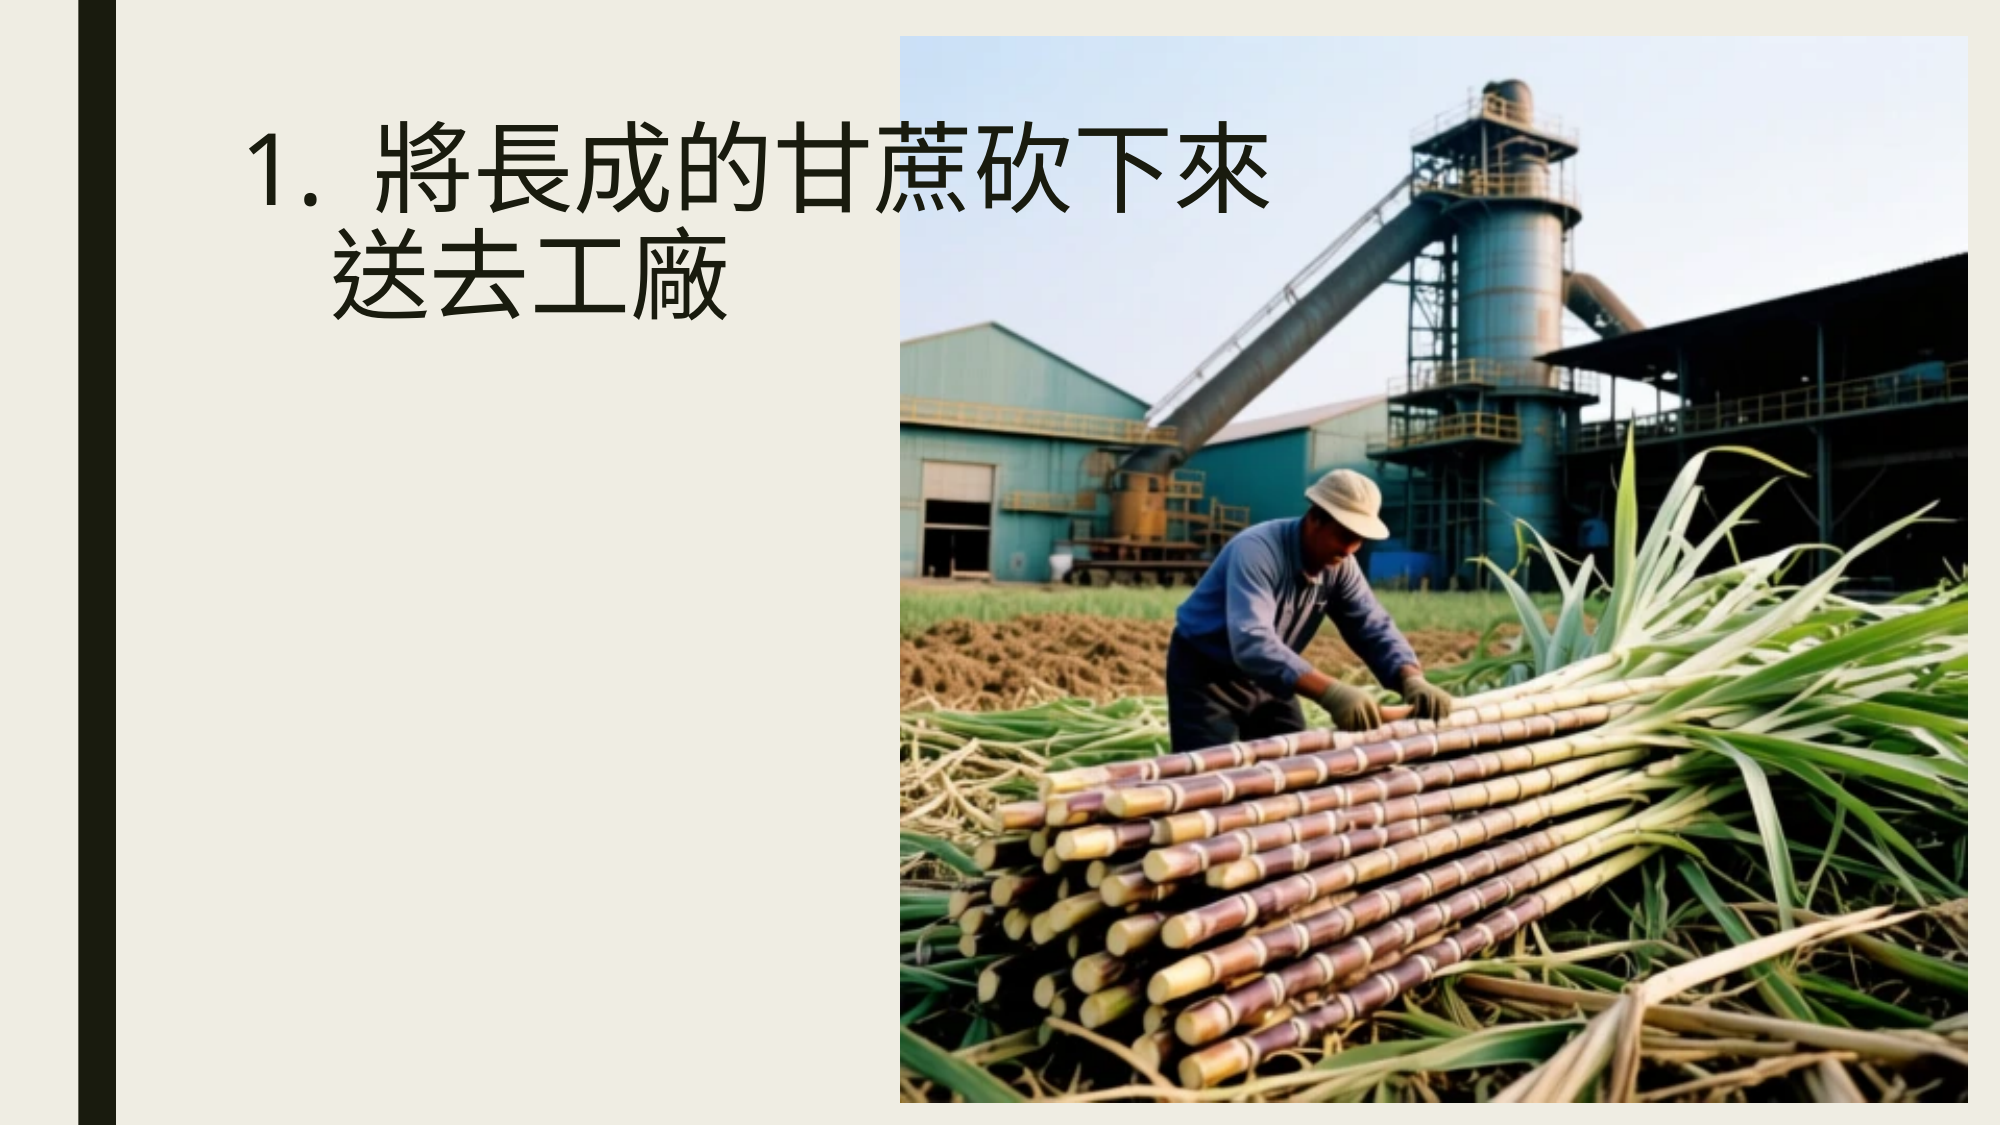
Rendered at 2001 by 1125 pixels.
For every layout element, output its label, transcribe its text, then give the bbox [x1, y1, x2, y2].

picture [900, 36, 1968, 1103]
title 1. 將長成的甘蔗砍下來 送去工廠 [225, 112, 1801, 357]
